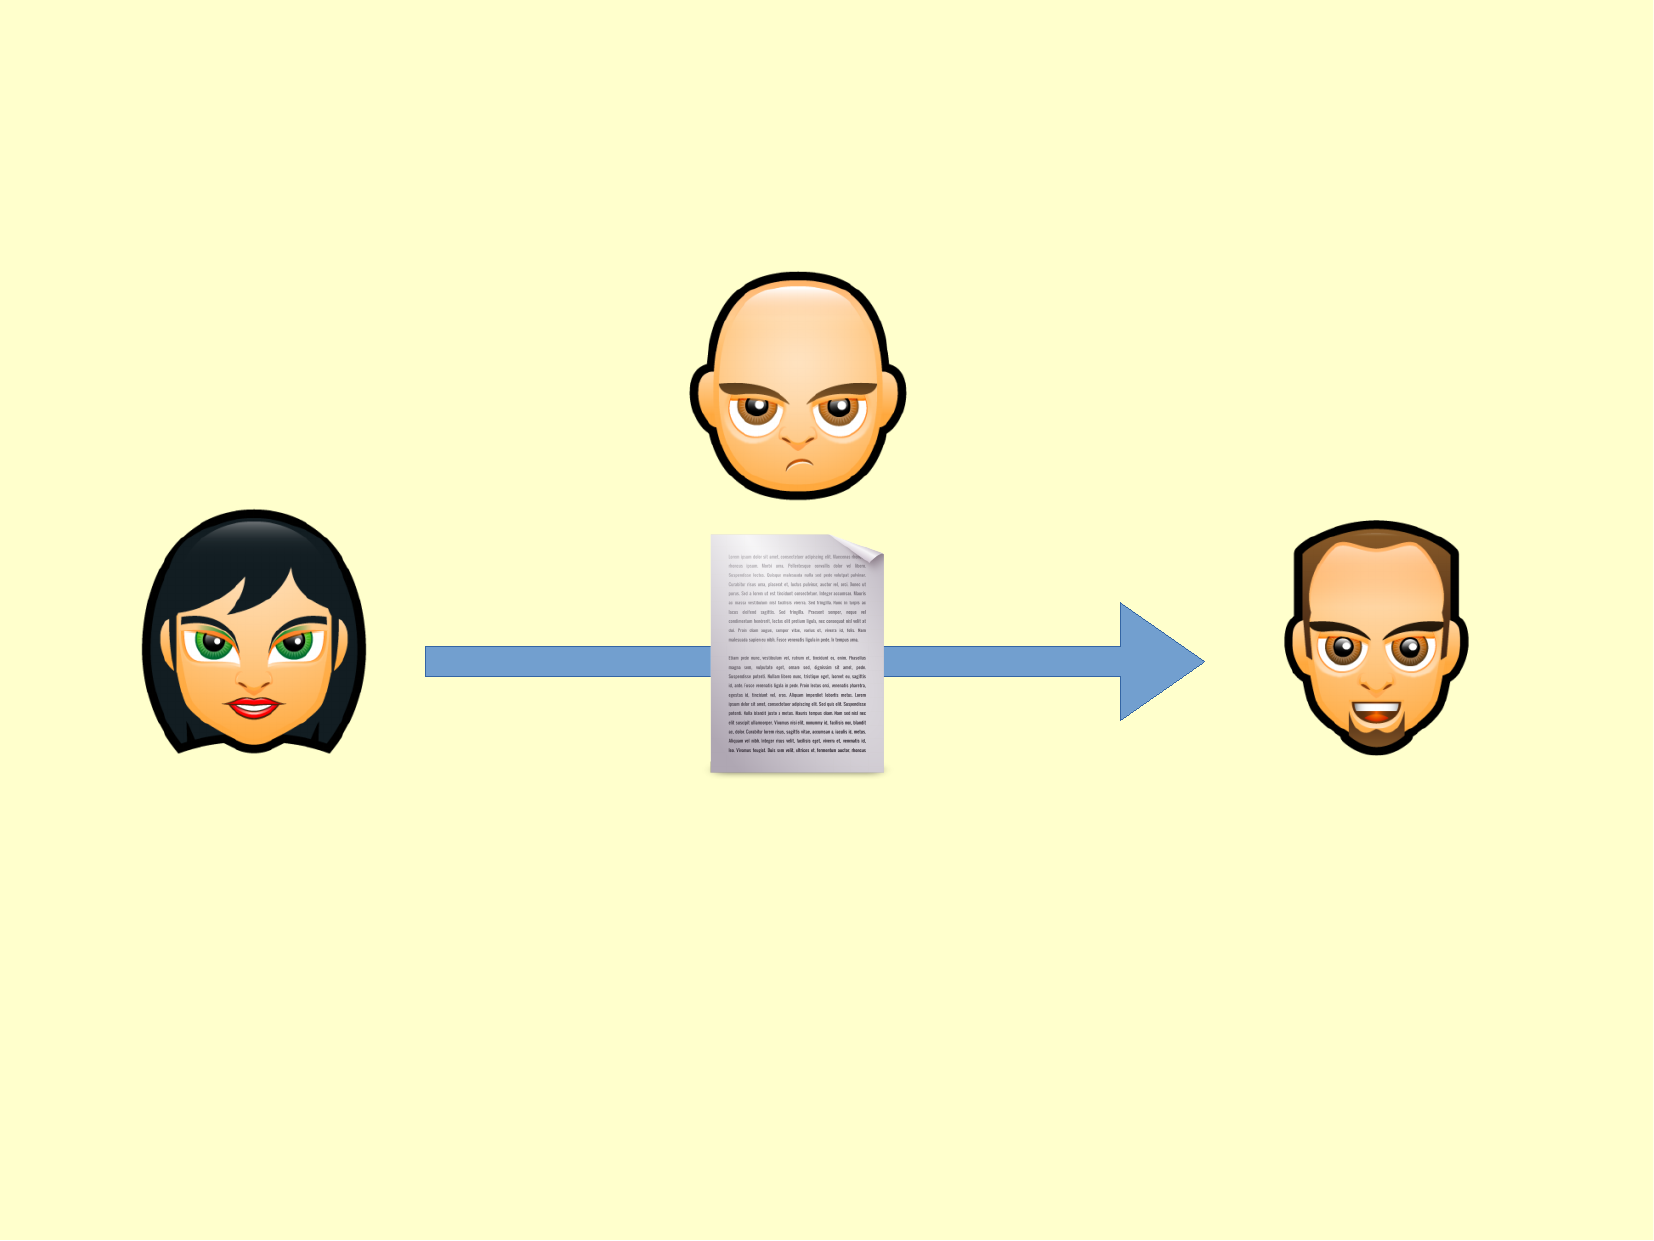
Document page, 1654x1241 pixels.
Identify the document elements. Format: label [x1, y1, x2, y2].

text_box [425, 646, 673, 677]
picture [673, 259, 922, 507]
picture [673, 533, 922, 780]
picture [1251, 509, 1501, 756]
text_box [922, 602, 1205, 721]
picture [129, 507, 378, 755]
